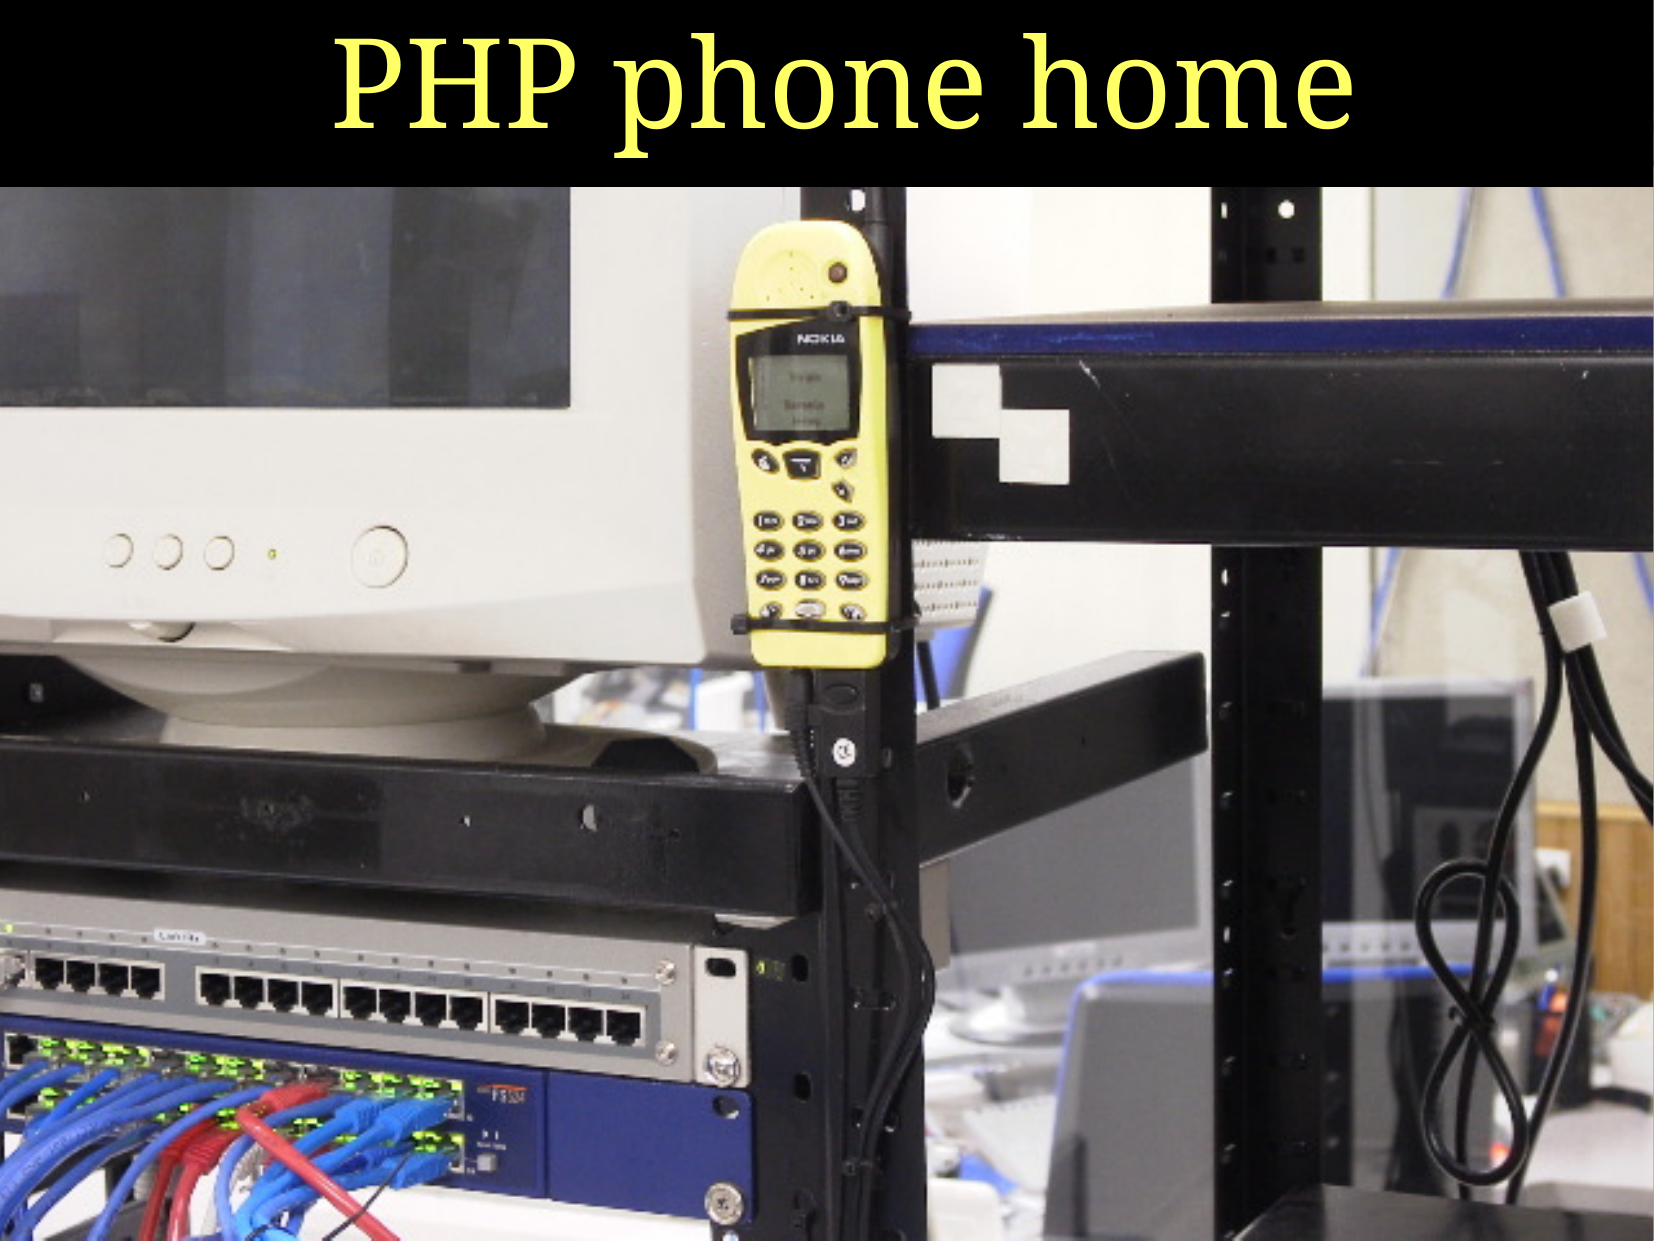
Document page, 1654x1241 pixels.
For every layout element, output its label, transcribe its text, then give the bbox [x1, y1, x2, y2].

picture [0, 187, 1654, 1241]
text_box PHP phone home [0, 0, 1654, 187]
